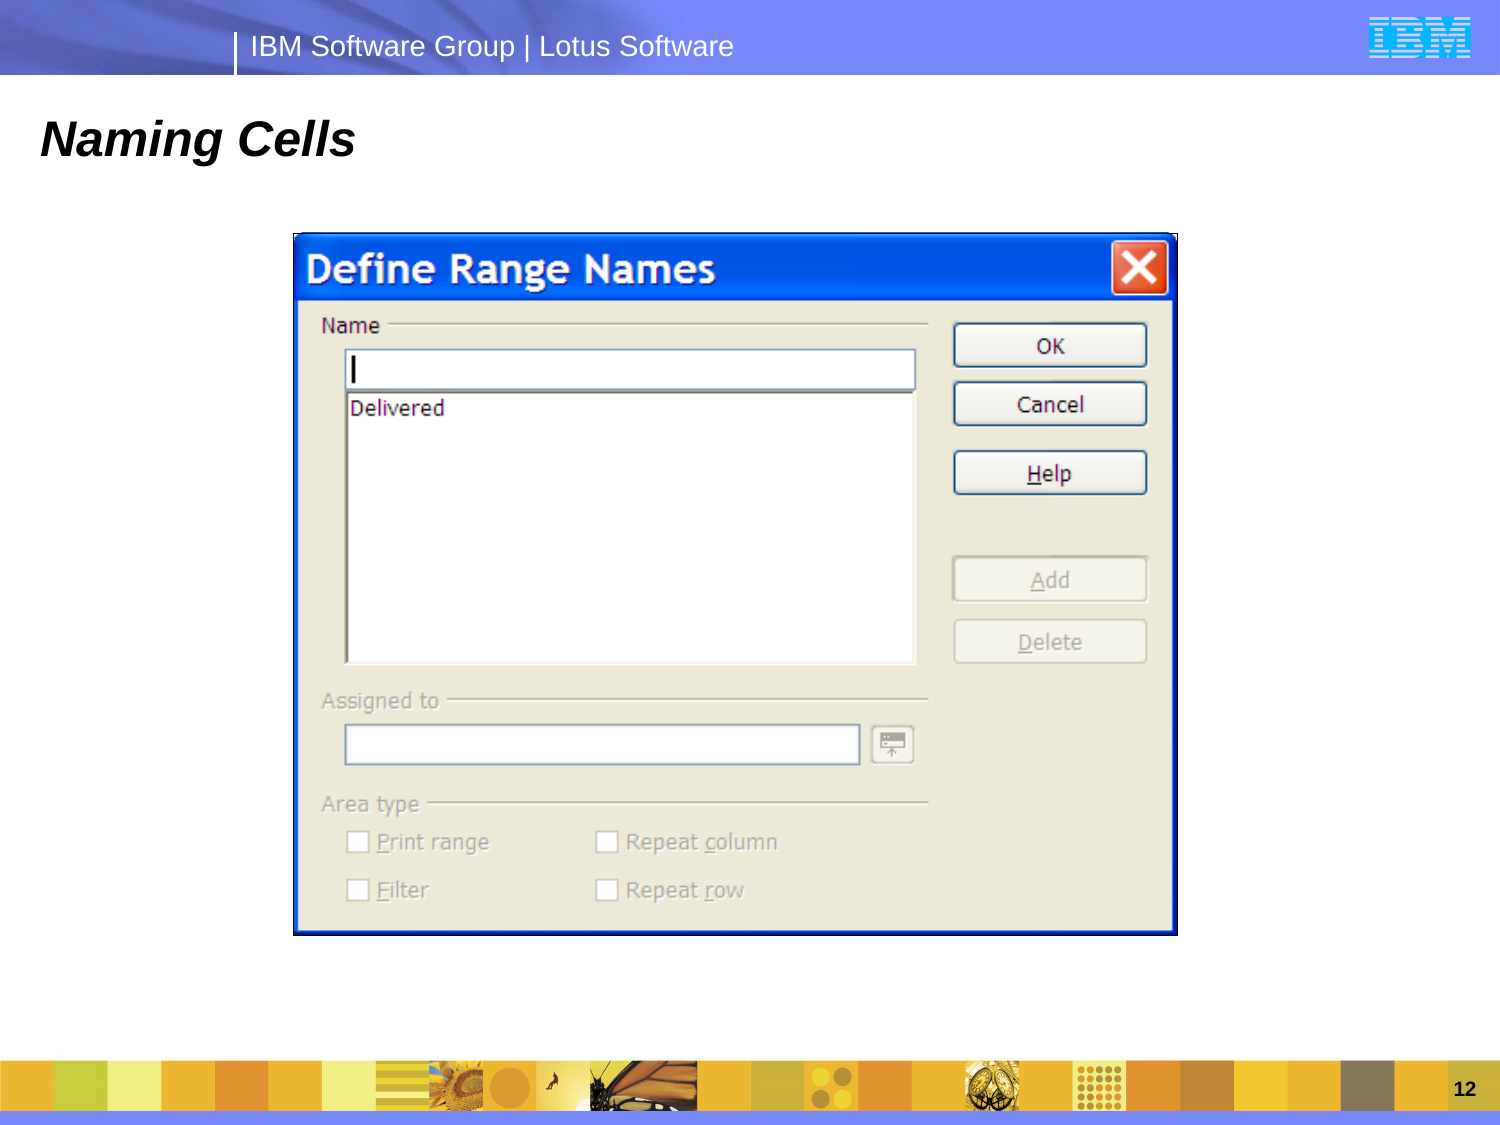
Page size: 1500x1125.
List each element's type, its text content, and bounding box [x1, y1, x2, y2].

picture [0, 1060, 1500, 1111]
title Naming Cells [25, 106, 1378, 189]
picture [293, 232, 1178, 936]
picture [0, 0, 1500, 75]
